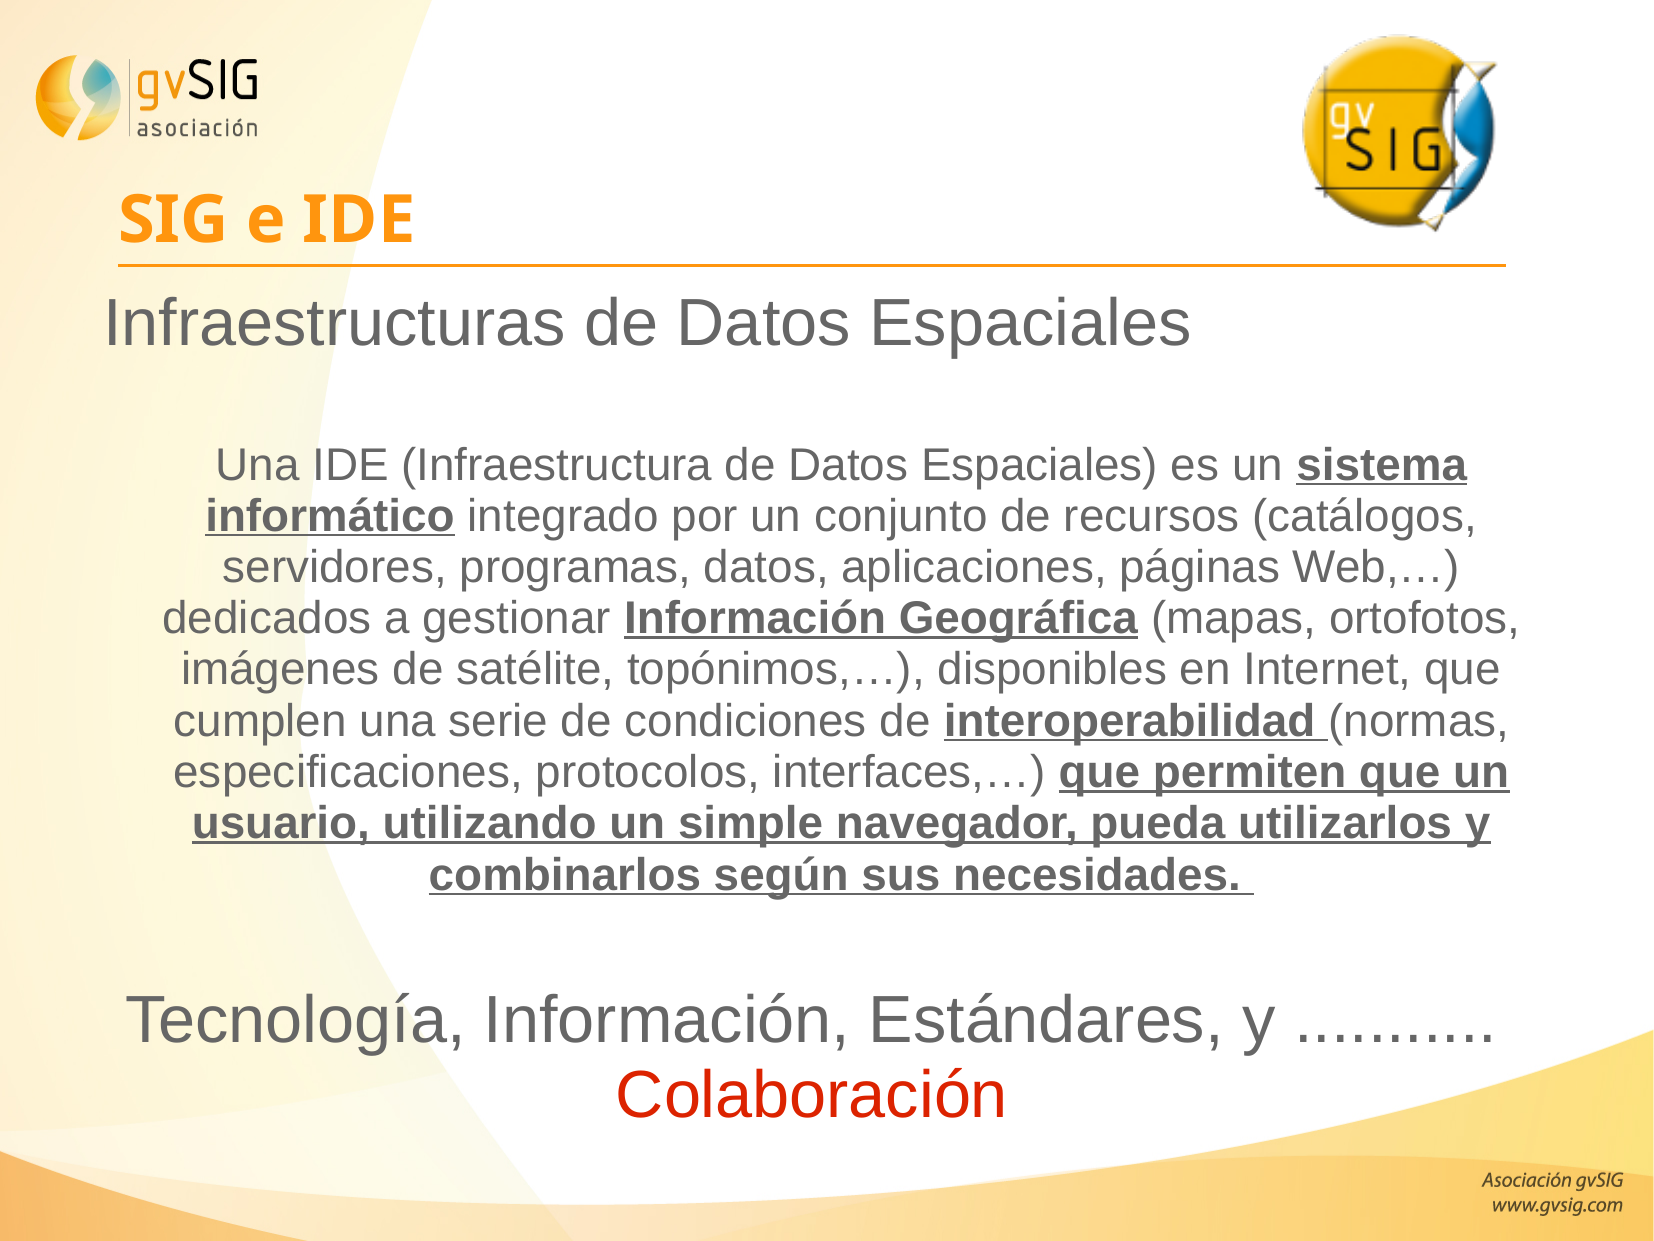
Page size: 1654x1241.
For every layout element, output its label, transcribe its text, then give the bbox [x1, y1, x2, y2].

text_box Una IDE (Infraestructura de Datos Espaciales) es un sistema informático integrado por un conjunto de recursos (catálogos, servidores, programas, datos, aplicaciones, páginas Web,…) dedicados a gestionar Información Geográfica (mapas, ortofotos, imágenes de satélite, topónimos,…), disponibles en Internet, que cumplen una serie de condiciones de interoperabilidad (normas, especificaciones, protocolos, interfaces,…) que permiten que un usuario, utilizando un simple navegador, pueda utilizarlos y combinarlos según sus necesidades. [118, 431, 1565, 959]
text_box Tecnología, Información, Estándares, y ........... Colaboración [88, 974, 1536, 1139]
picture [0, 0, 1654, 1241]
text_box Infraestructuras de Datos Espaciales [88, 277, 1565, 368]
text_box SIG e IDE [118, 177, 1247, 256]
